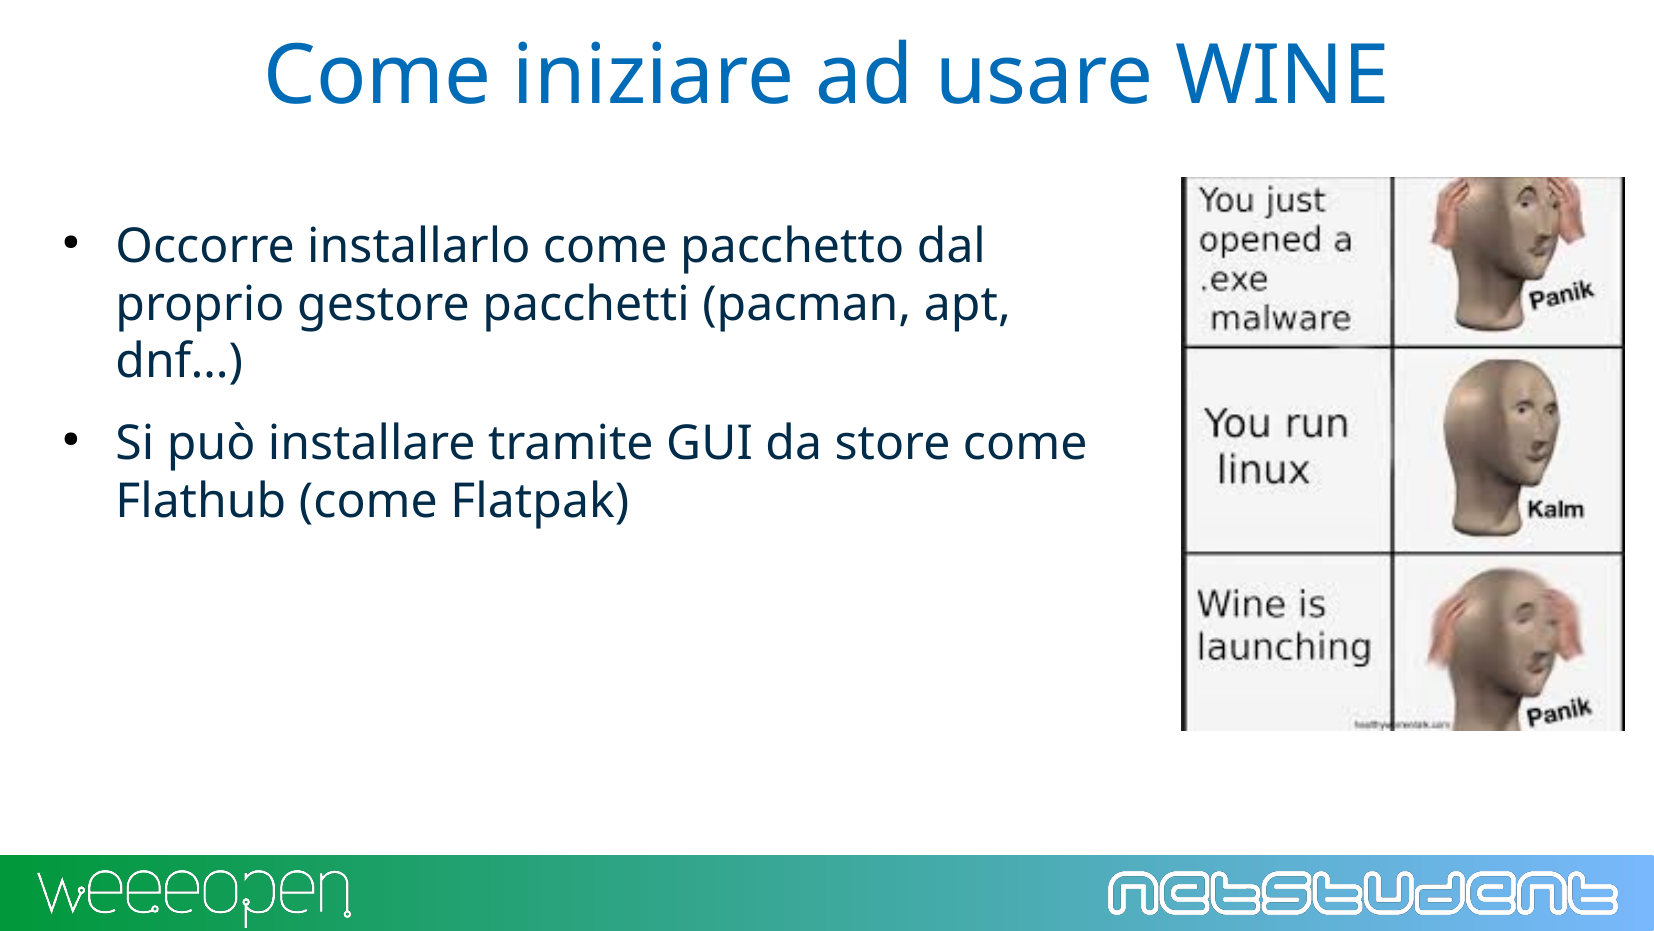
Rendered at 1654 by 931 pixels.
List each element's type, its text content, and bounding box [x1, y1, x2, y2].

picture [37, 870, 351, 928]
list Occorre installarlo come pacchetto dal proprio gestore pacchetti (pacman, apt, dnf…) Si può installare tramite GUI da store come Flathub (come Flatpak) [29, 206, 1152, 798]
picture [1108, 871, 1618, 915]
picture [1181, 177, 1625, 731]
title Come iniziare ad usare WINE [35, 24, 1620, 205]
